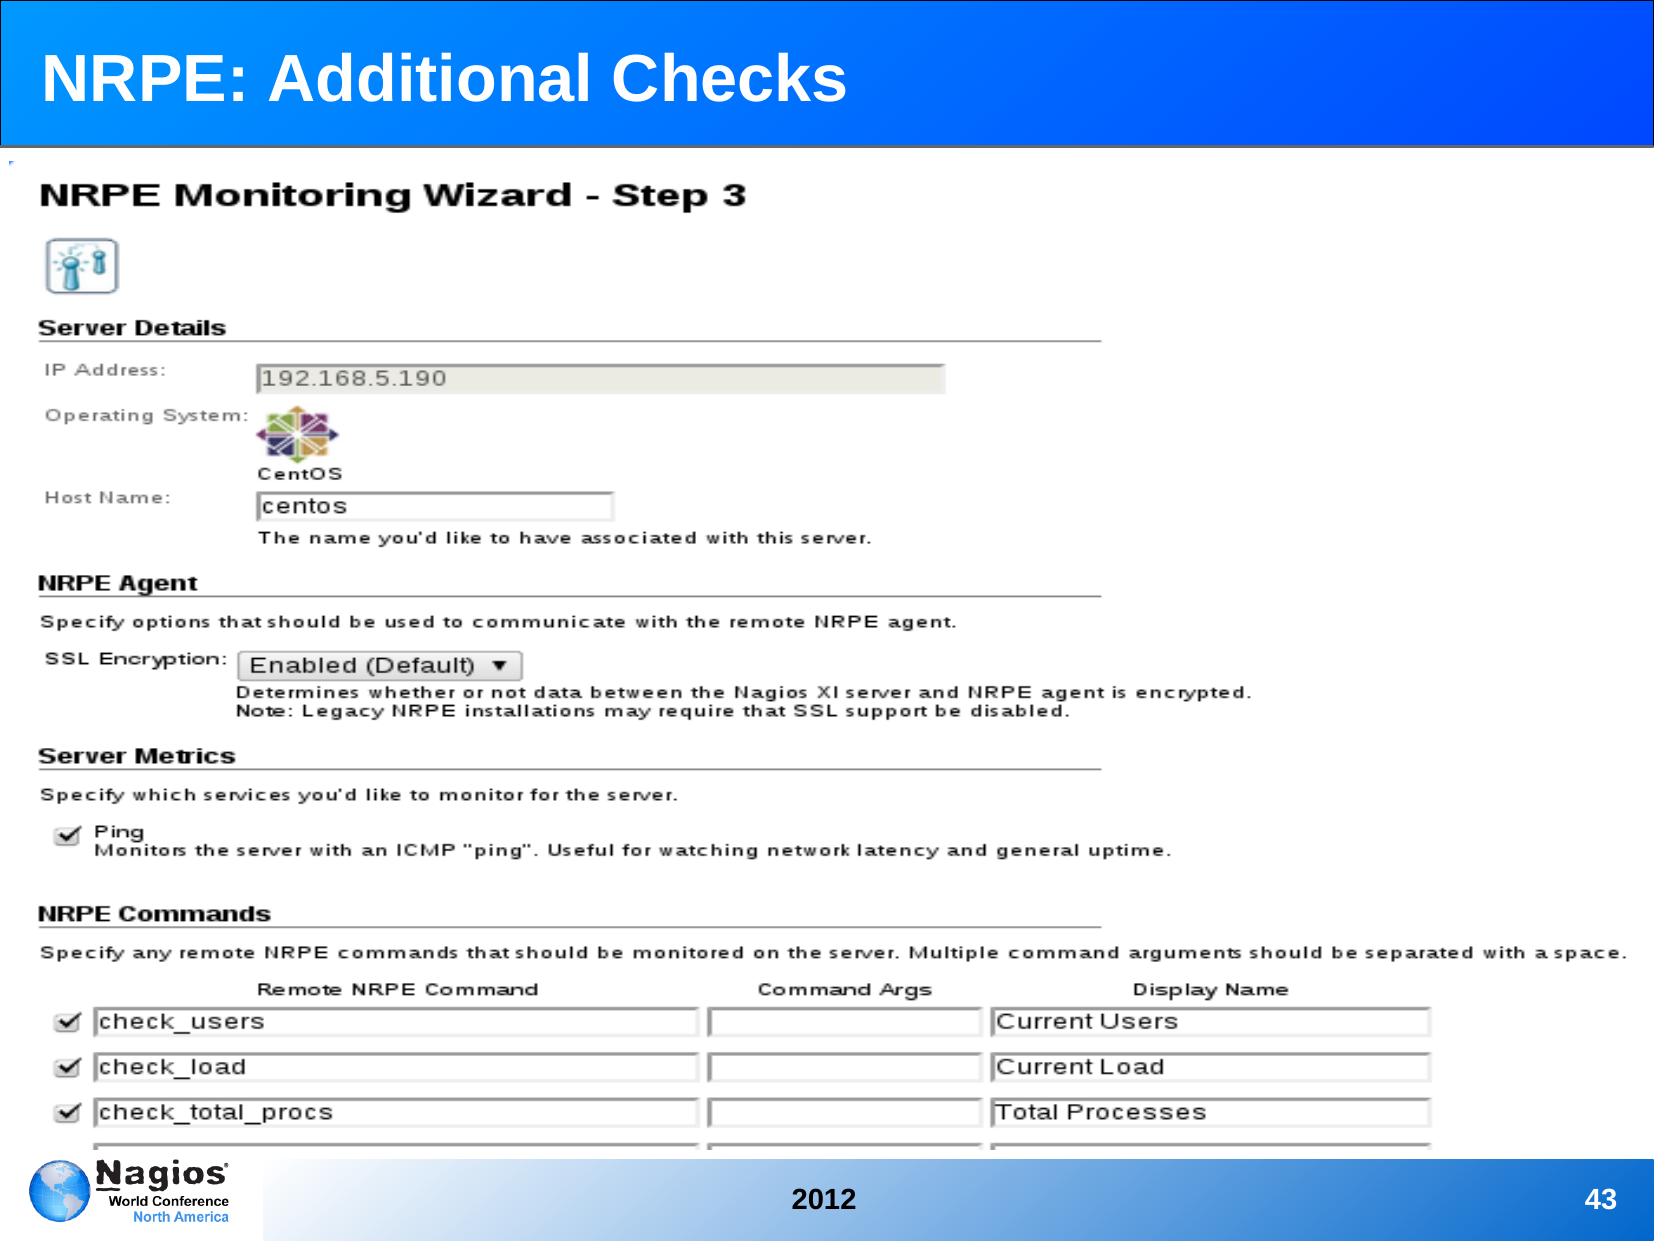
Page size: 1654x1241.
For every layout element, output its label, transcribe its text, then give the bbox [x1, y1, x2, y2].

title NRPE: Additional Checks [41, 36, 1248, 120]
picture [9, 161, 1638, 1150]
picture [29, 1159, 229, 1235]
